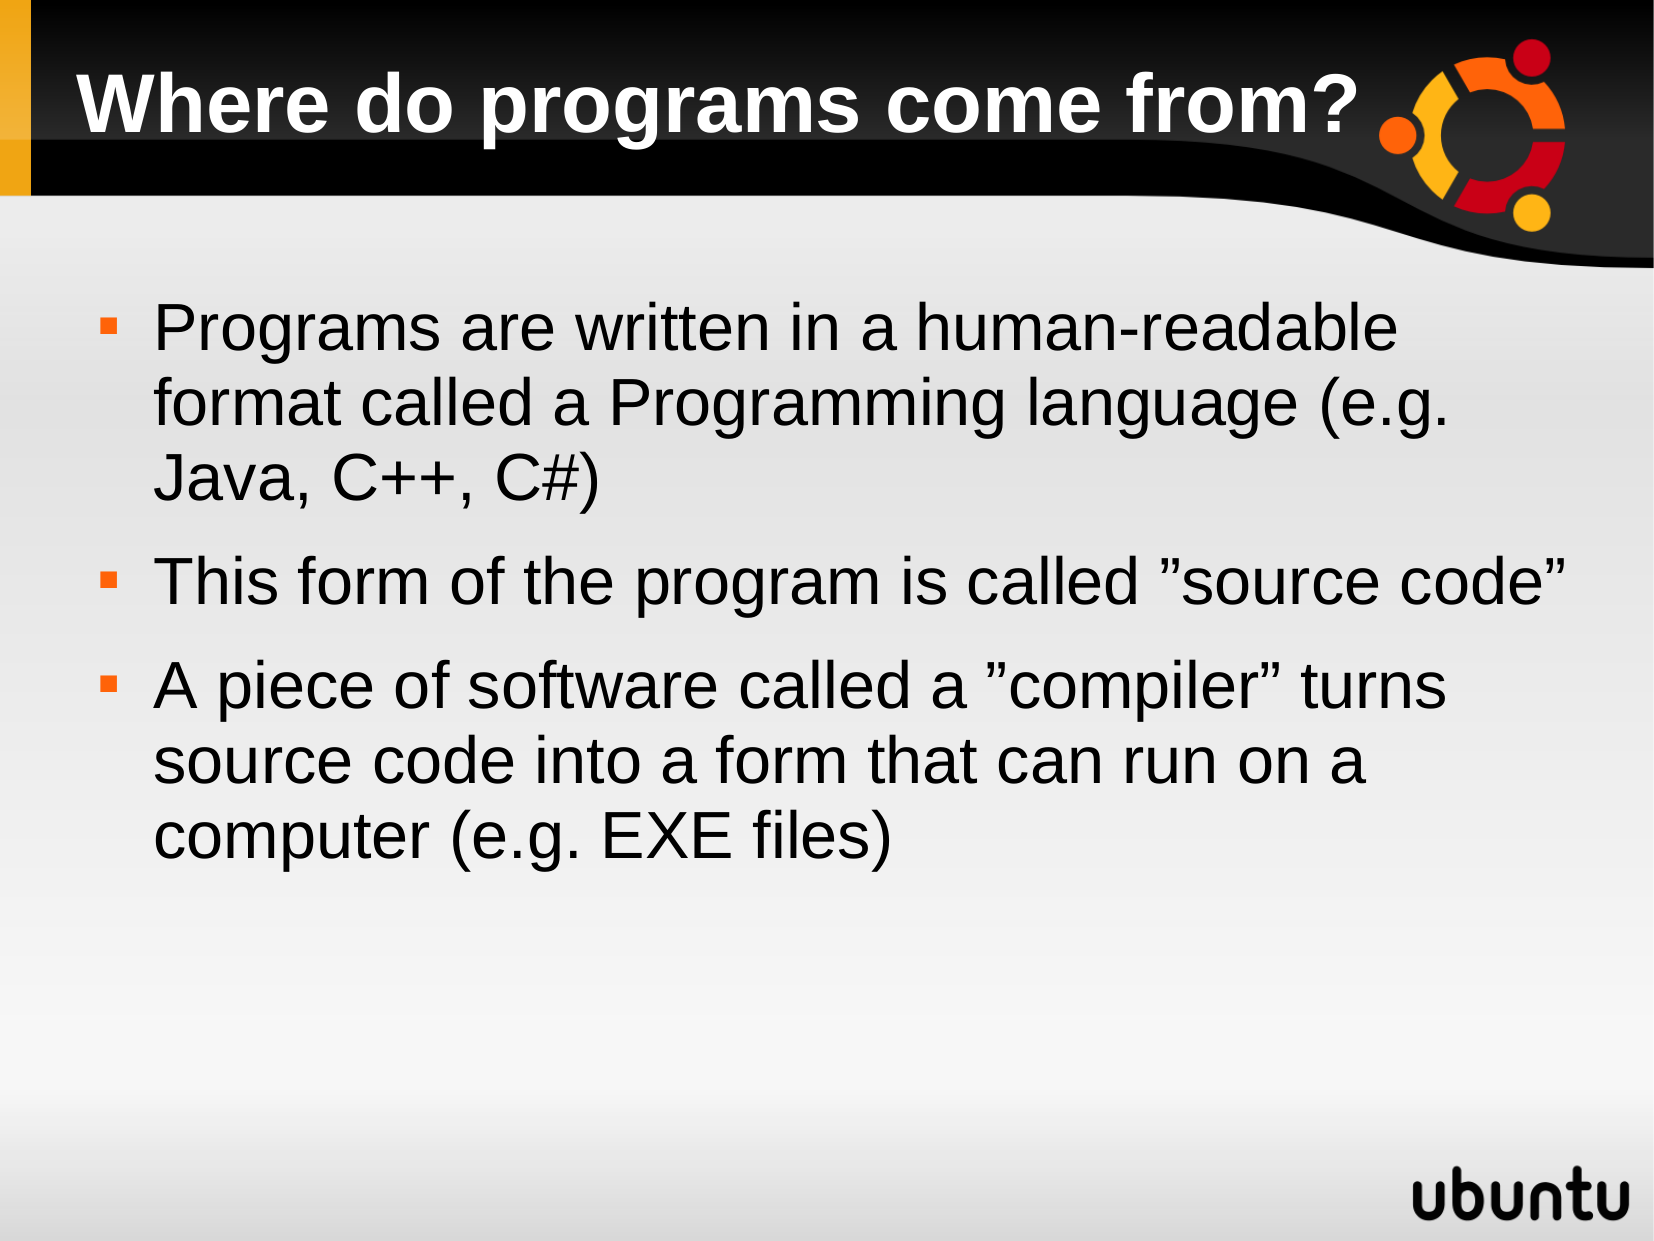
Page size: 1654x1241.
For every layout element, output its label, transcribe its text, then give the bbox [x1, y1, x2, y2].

picture [0, 0, 1654, 1241]
title Where do programs come from? [76, 0, 1565, 208]
list Programs are written in a human-readable format called a Programming language (e.g. Java, C++, C#) This form of the program is called ”source code” A piece of software called a ”compiler” turns source code into a form that can run on a computer (e.g. EXE files) [82, 290, 1571, 1094]
